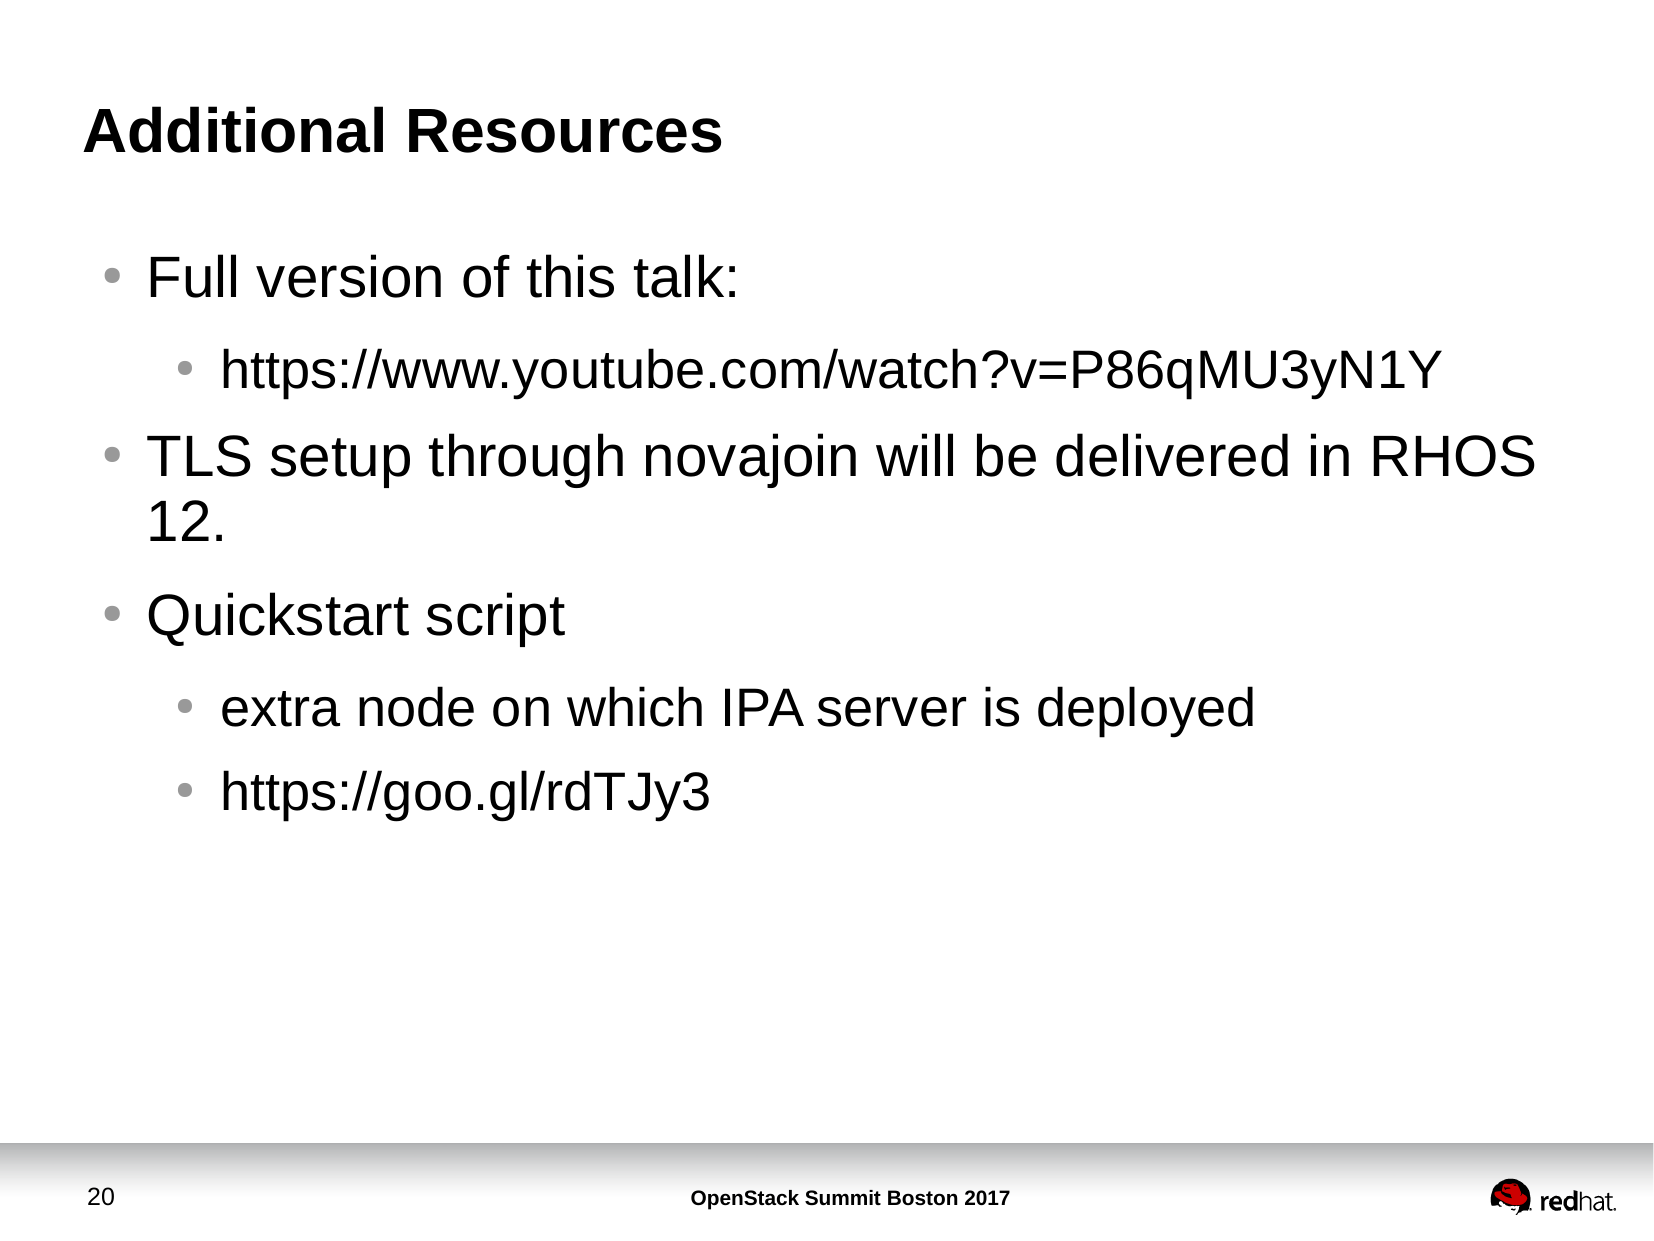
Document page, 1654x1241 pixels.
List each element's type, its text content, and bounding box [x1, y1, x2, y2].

list Full version of this talk: https://www.youtube.com/watch?v=P86qMU3yN1Y TLS setup through novajoin will be delivered in RHOS 12. Quickstart script extra node on which IPA server is deployed https://goo.gl/rdTJy3 [86, 244, 1576, 1039]
title Additional Resources [82, 37, 1571, 226]
picture [0, 1143, 1654, 1241]
